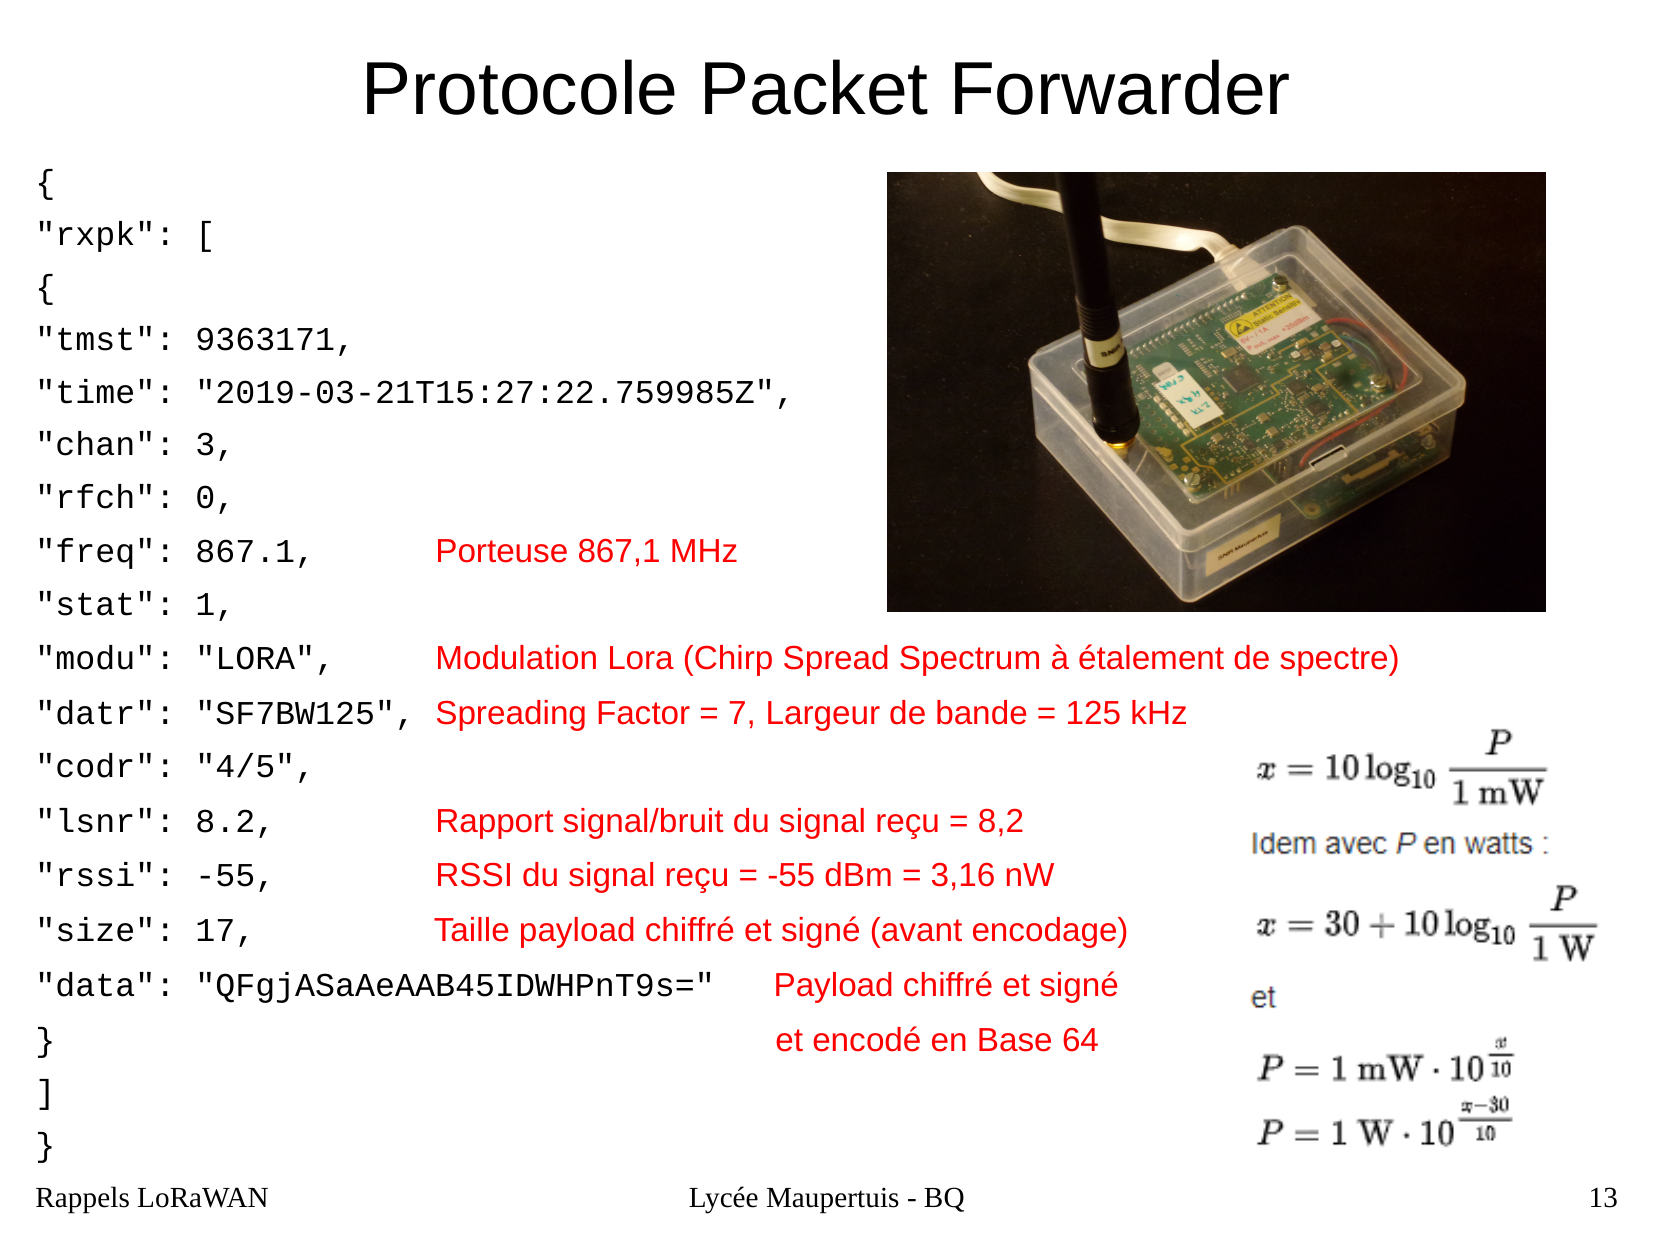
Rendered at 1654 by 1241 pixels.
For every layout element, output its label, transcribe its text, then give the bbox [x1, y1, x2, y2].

list { "rxpk": [ { "tmst": 9363171, "time": "2019-03-21T15:27:22.759985Z", "chan": 3, "rfch": 0, "freq": 867.1, Porteuse 867,1 MHz "stat": 1, "modu": "LORA", Modulation Lora (Chirp Spread Spectrum à étalement de spectre) "datr": "SF7BW125", Spreading Factor = 7, Largeur de bande = 125 kHz "codr": "4/5", "lsnr": 8.2, Rapport signal/bruit du signal reçu = 8,2 "rssi": -55, RSSI du signal reçu = -55 dBm = 3,16 nW "size": 17, Taille payload chiffré et signé (avant encodage) "data": "QFgjASaAeAAB45IDWHPnT9s=" Payload chiffré et signé } et encodé en Base 64 ] } [35, 165, 1446, 1170]
picture [887, 172, 1546, 612]
title Protocole Packet Forwarder [35, 35, 1619, 142]
picture [1241, 713, 1610, 1162]
